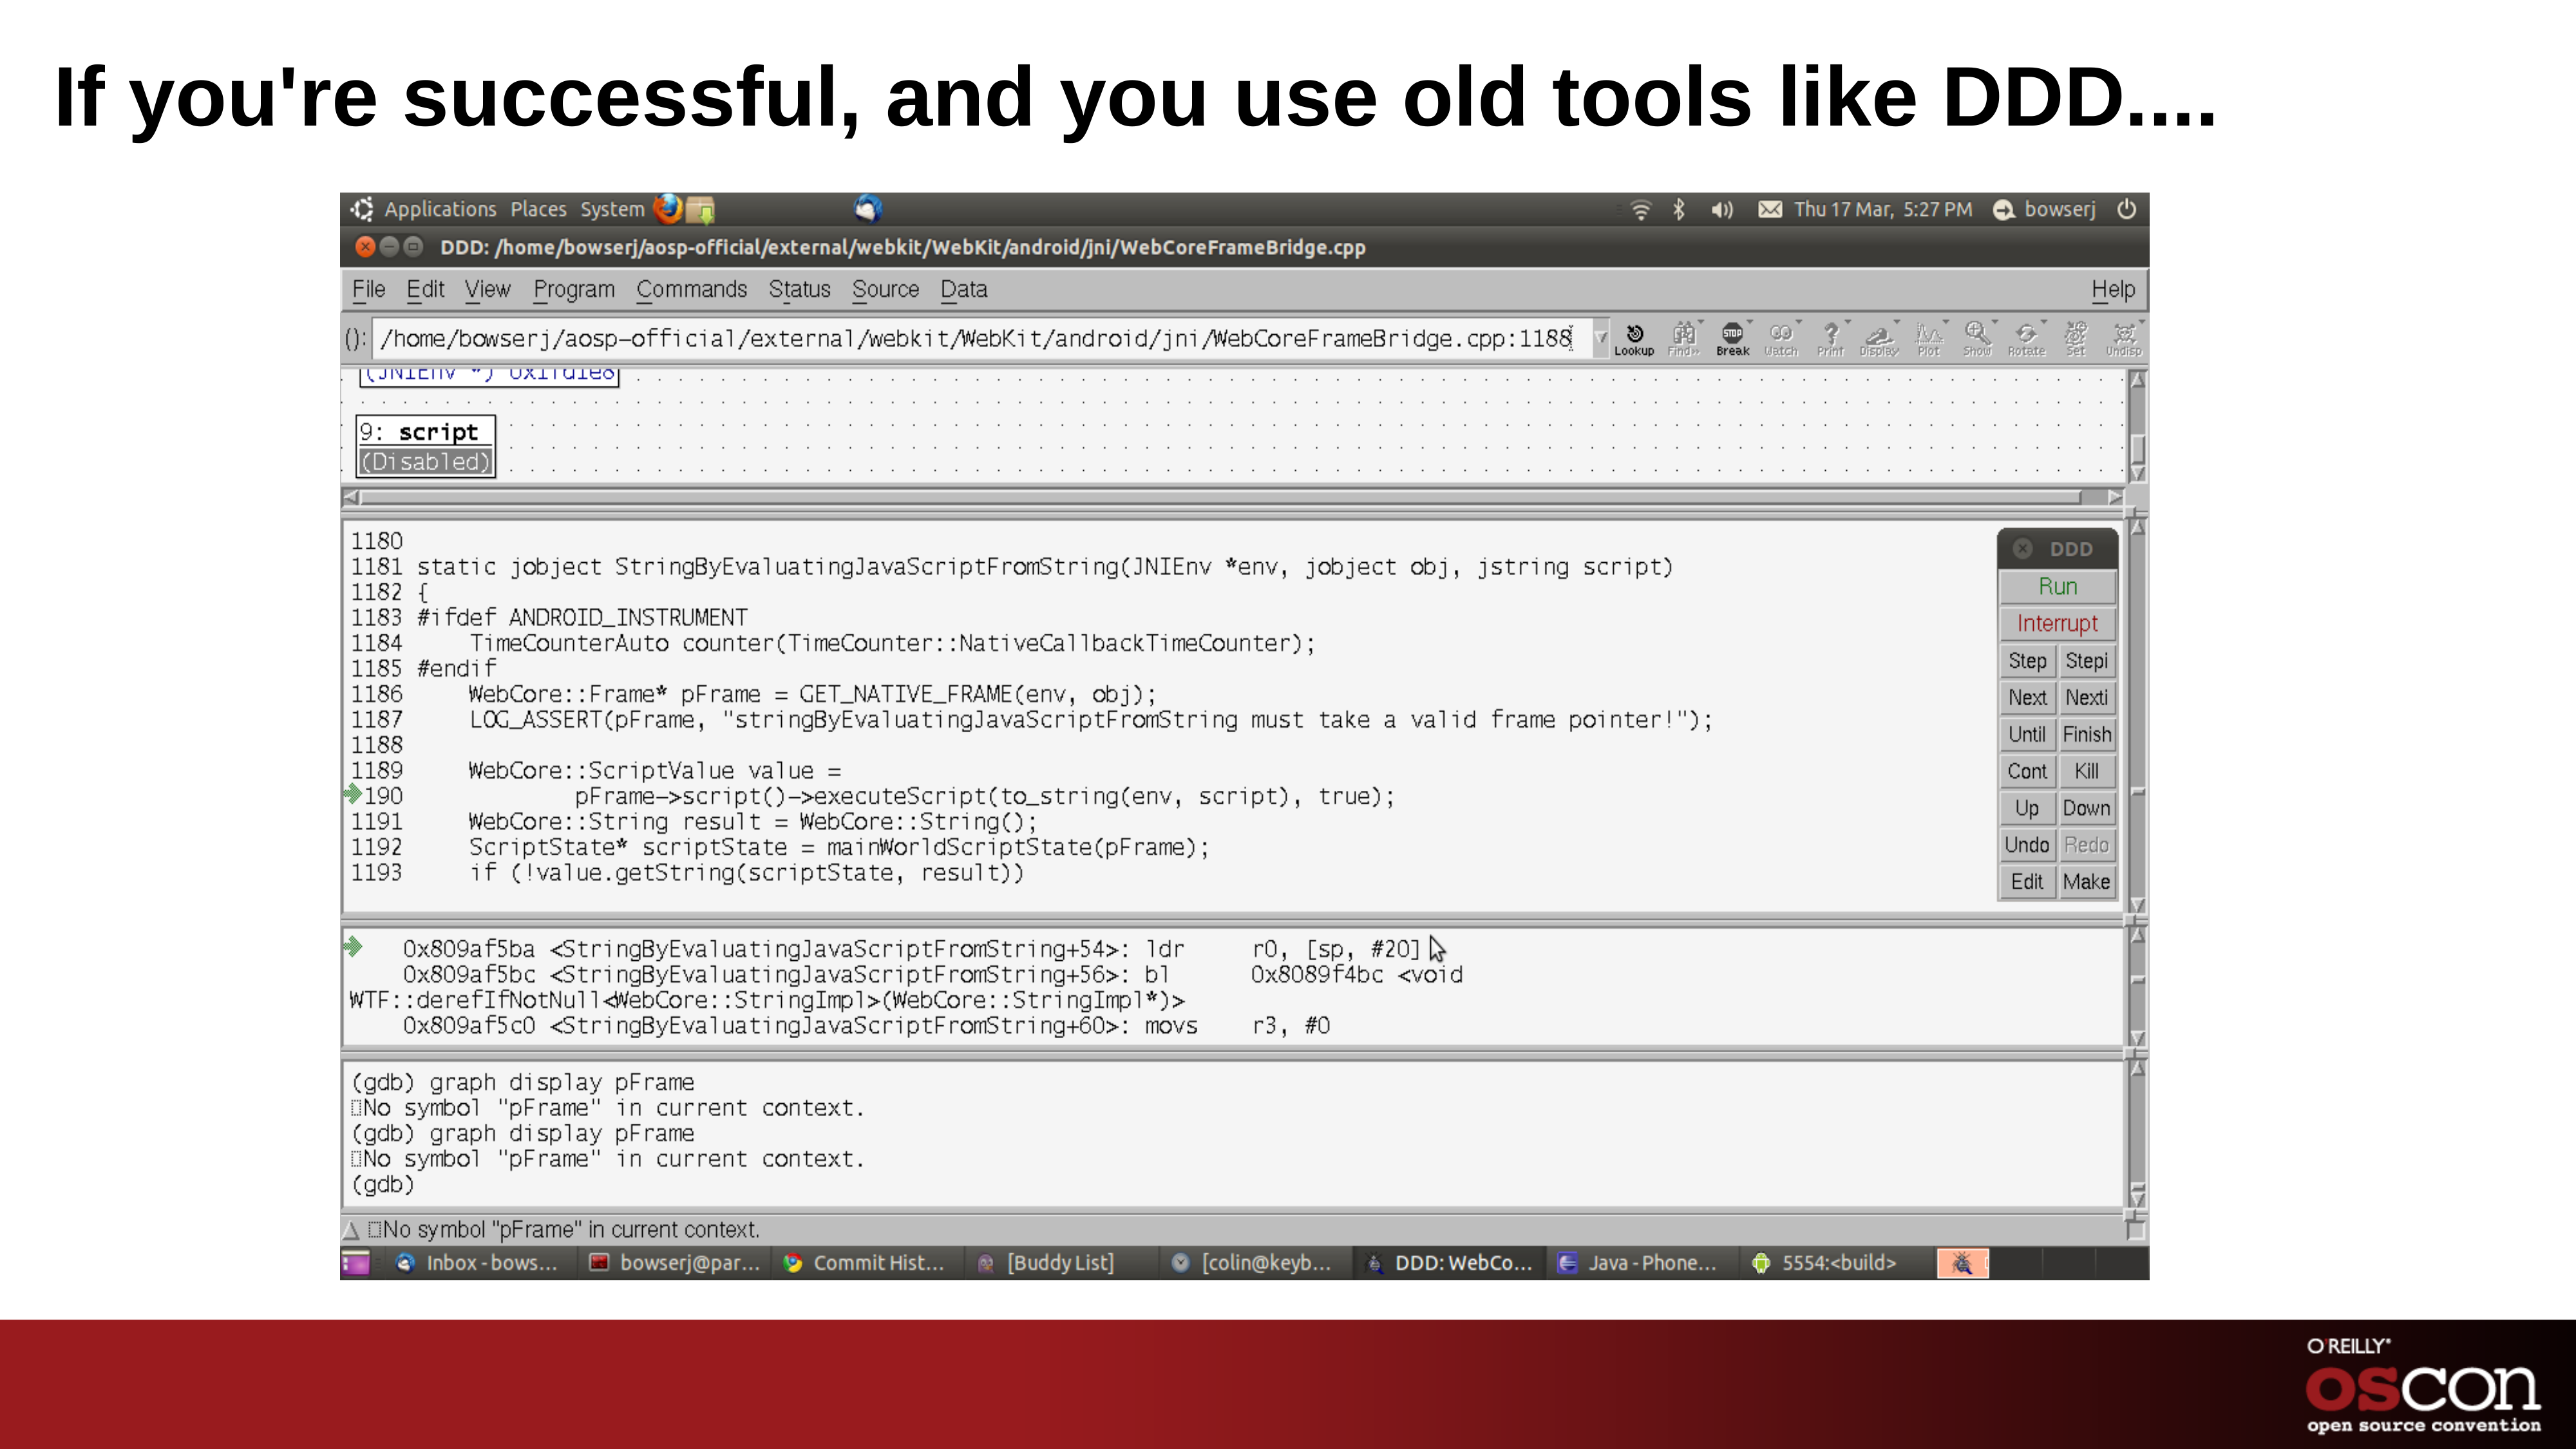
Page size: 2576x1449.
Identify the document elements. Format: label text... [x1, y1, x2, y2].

title If you're successful, and you use old tools like DDD.... [48, 17, 2514, 167]
picture [0, 0, 2576, 1449]
